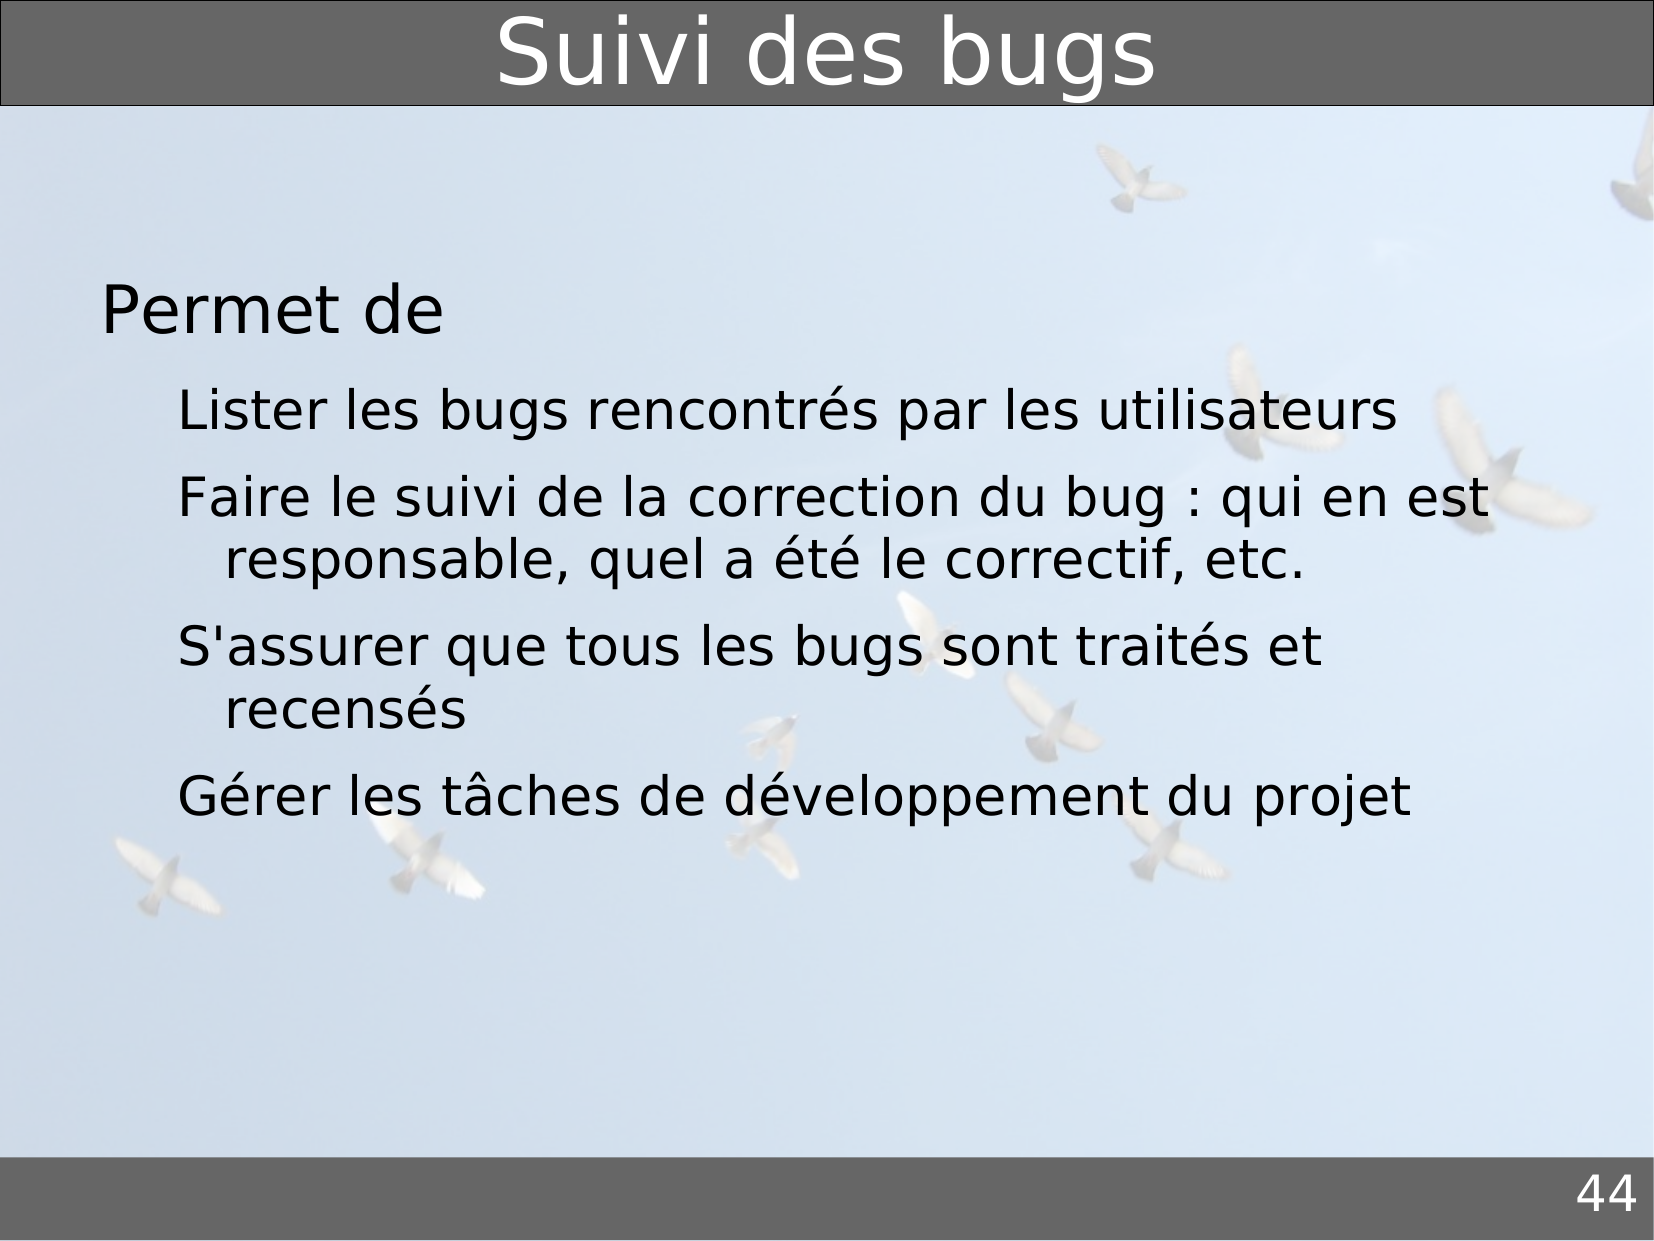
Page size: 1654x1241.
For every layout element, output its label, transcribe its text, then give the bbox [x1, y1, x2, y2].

list Permet de Lister les bugs rencontrés par les utilisateurs Faire le suivi de la correction du bug : qui en est responsable, quel a été le correctif, etc. S'assurer que tous les bugs sont traités et recensés Gérer les tâches de développement du projet [82, 271, 1571, 908]
title Suivi des bugs [0, 0, 1654, 107]
